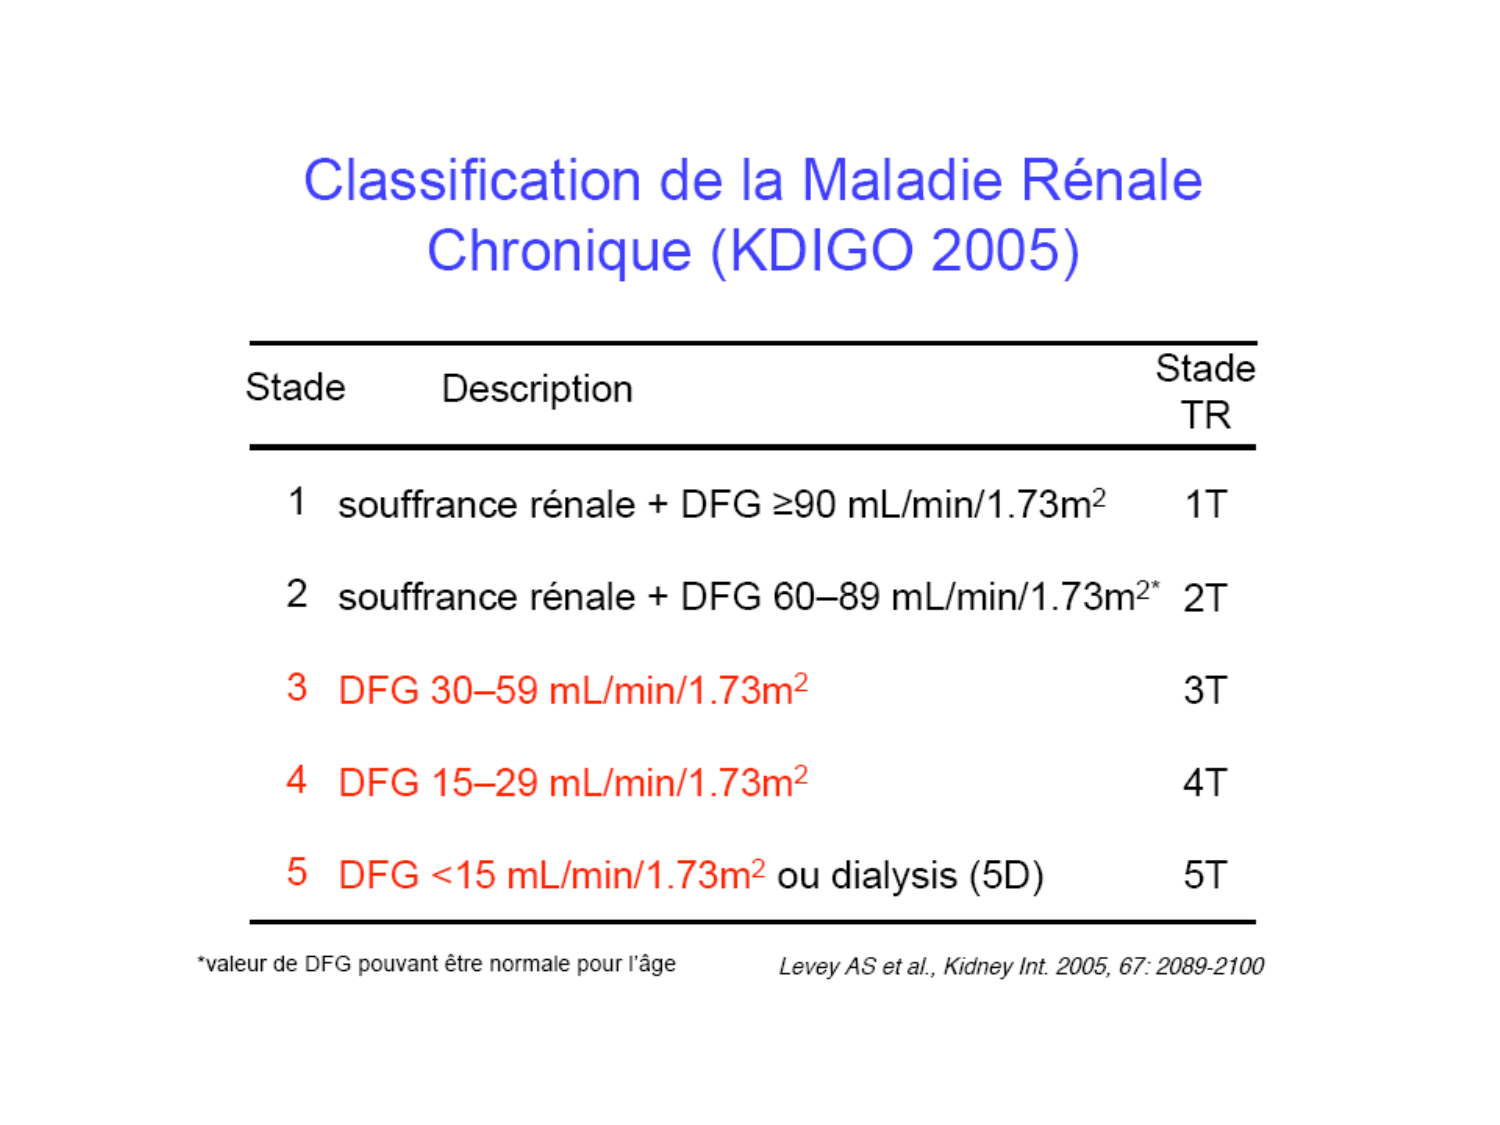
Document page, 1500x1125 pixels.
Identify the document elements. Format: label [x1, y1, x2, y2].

picture [139, 119, 1361, 1006]
